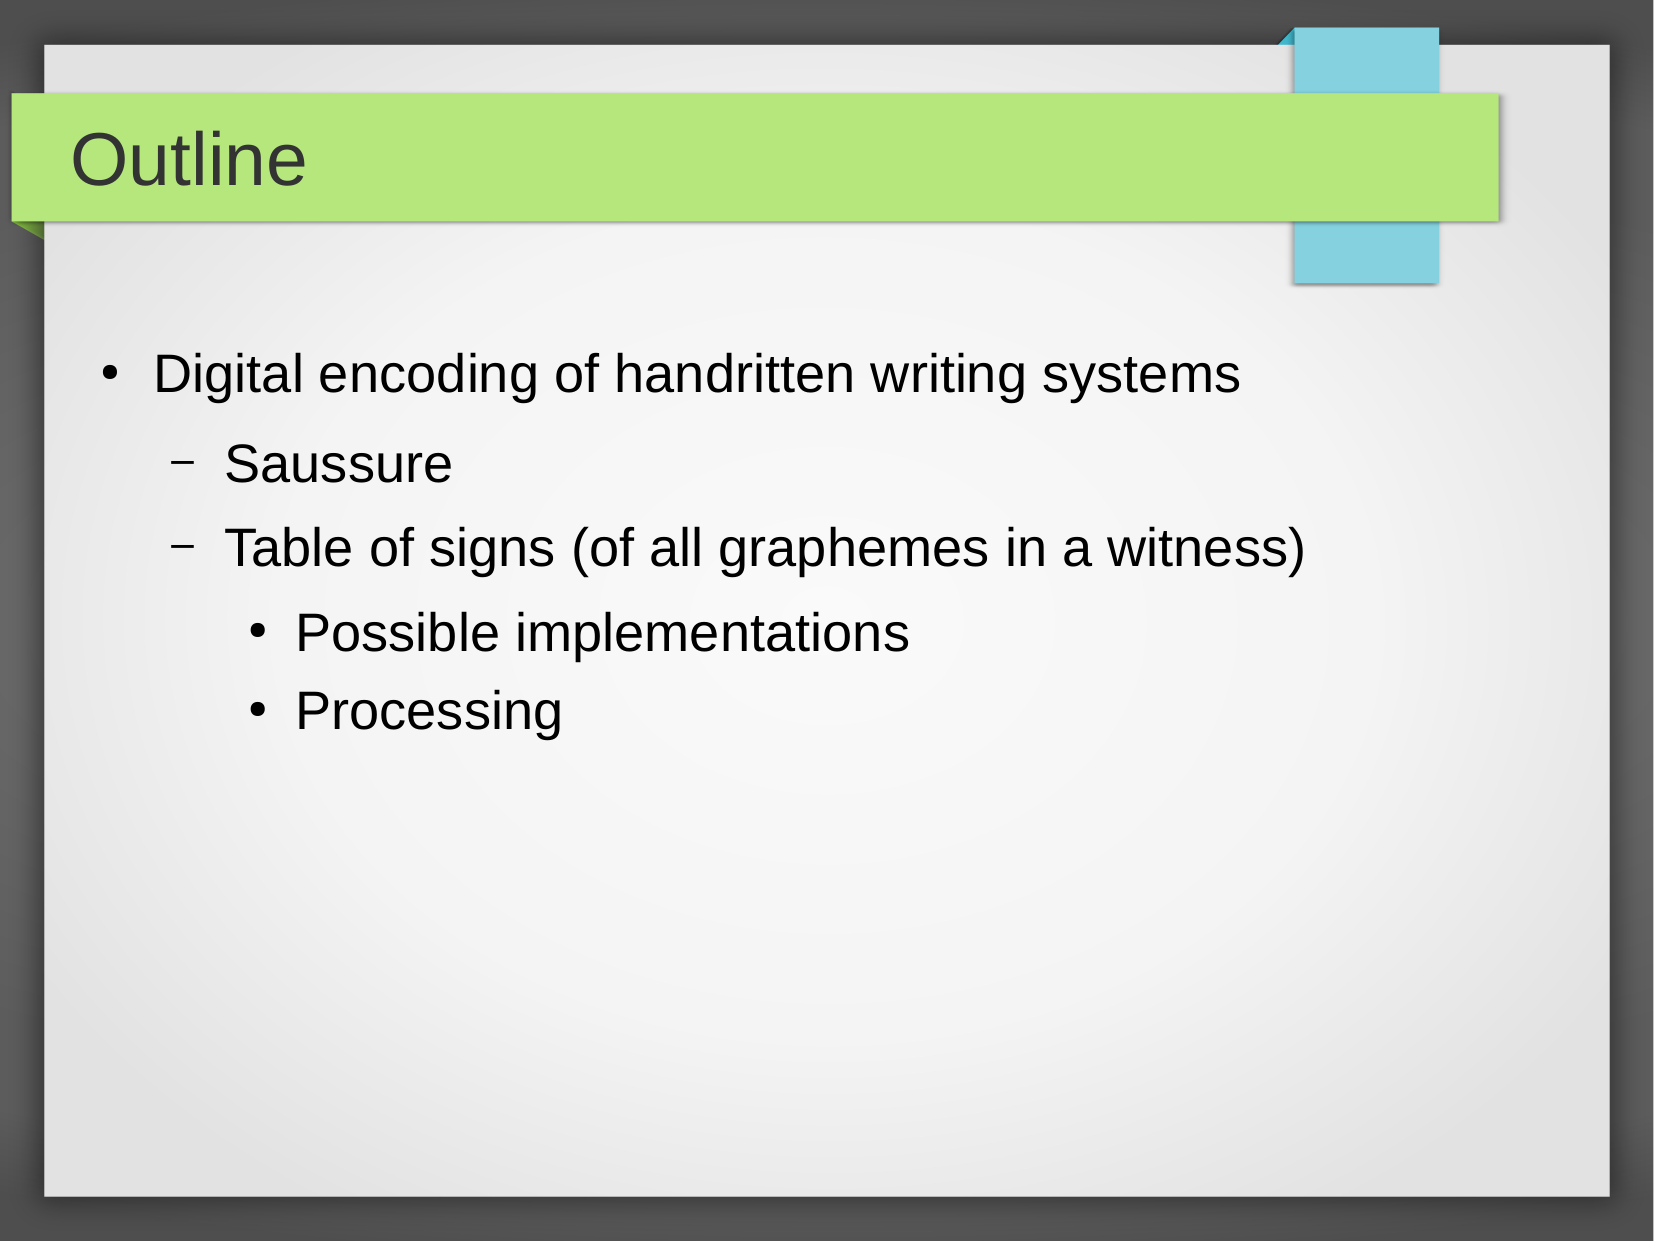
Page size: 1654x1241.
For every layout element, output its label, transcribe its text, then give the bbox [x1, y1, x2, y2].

list Digital encoding of handritten writing systems Saussure Table of signs (of all graphemes in a witness) Possible implementations Processing [82, 343, 1538, 1063]
picture [0, 0, 1654, 1241]
title Outline [70, 106, 1229, 213]
